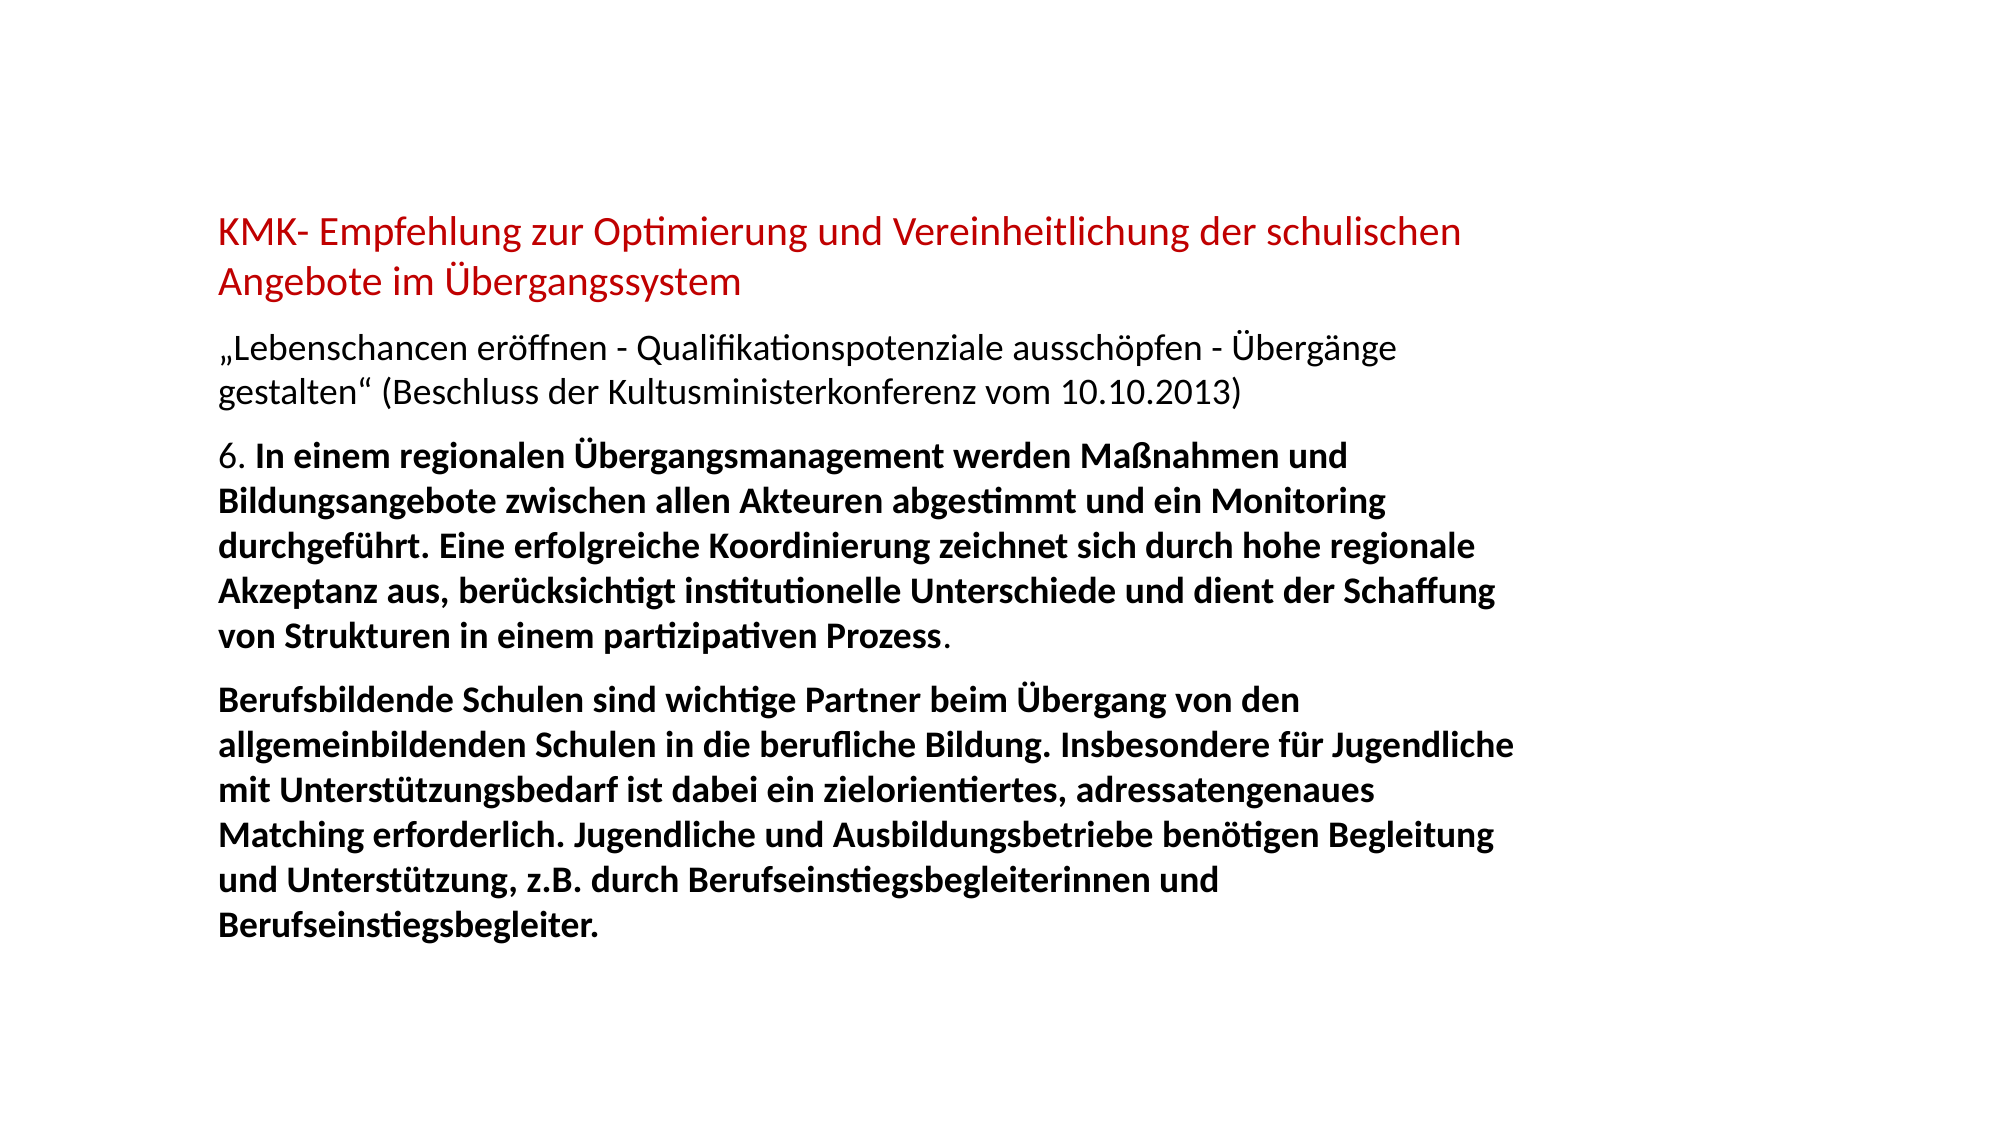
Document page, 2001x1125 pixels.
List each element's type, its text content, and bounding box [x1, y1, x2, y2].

text_box KMK- Empfehlung zur Optimierung und Vereinheitlichung der schulischen Angebote im Übergangssystem „Lebenschancen eröffnen - Qualifikationspotenziale ausschöpfen - Übergänge gestalten“ (Beschluss der Kultusministerkonferenz vom 10.10.2013) 6. In einem regionalen Übergangsmanagement werden Maßnahmen und Bildungsangebote zwischen allen Akteuren abgestimmt und ein Monitoring durchgeführt. Eine erfolgreiche Koordinierung zeichnet sich durch hohe regionale Akzeptanz aus, berücksichtigt institutionelle Unterschiede und dient der Schaffung von Strukturen in einem partizipativen Prozess. Berufsbildende Schulen sind wichtige Partner beim Übergang von den allgemeinbildenden Schulen in die berufliche Bildung. Insbesondere für Jugendliche mit Unterstützungsbedarf ist dabei ein zielorientiertes, adressatengenaues Matching erforderlich. Jugendliche und Ausbildungsbetriebe benötigen Begleitung und Unterstützung, z.B. durch Berufseinstiegsbegleiterinnen und Berufseinstiegsbegleiter. [203, 196, 1535, 953]
